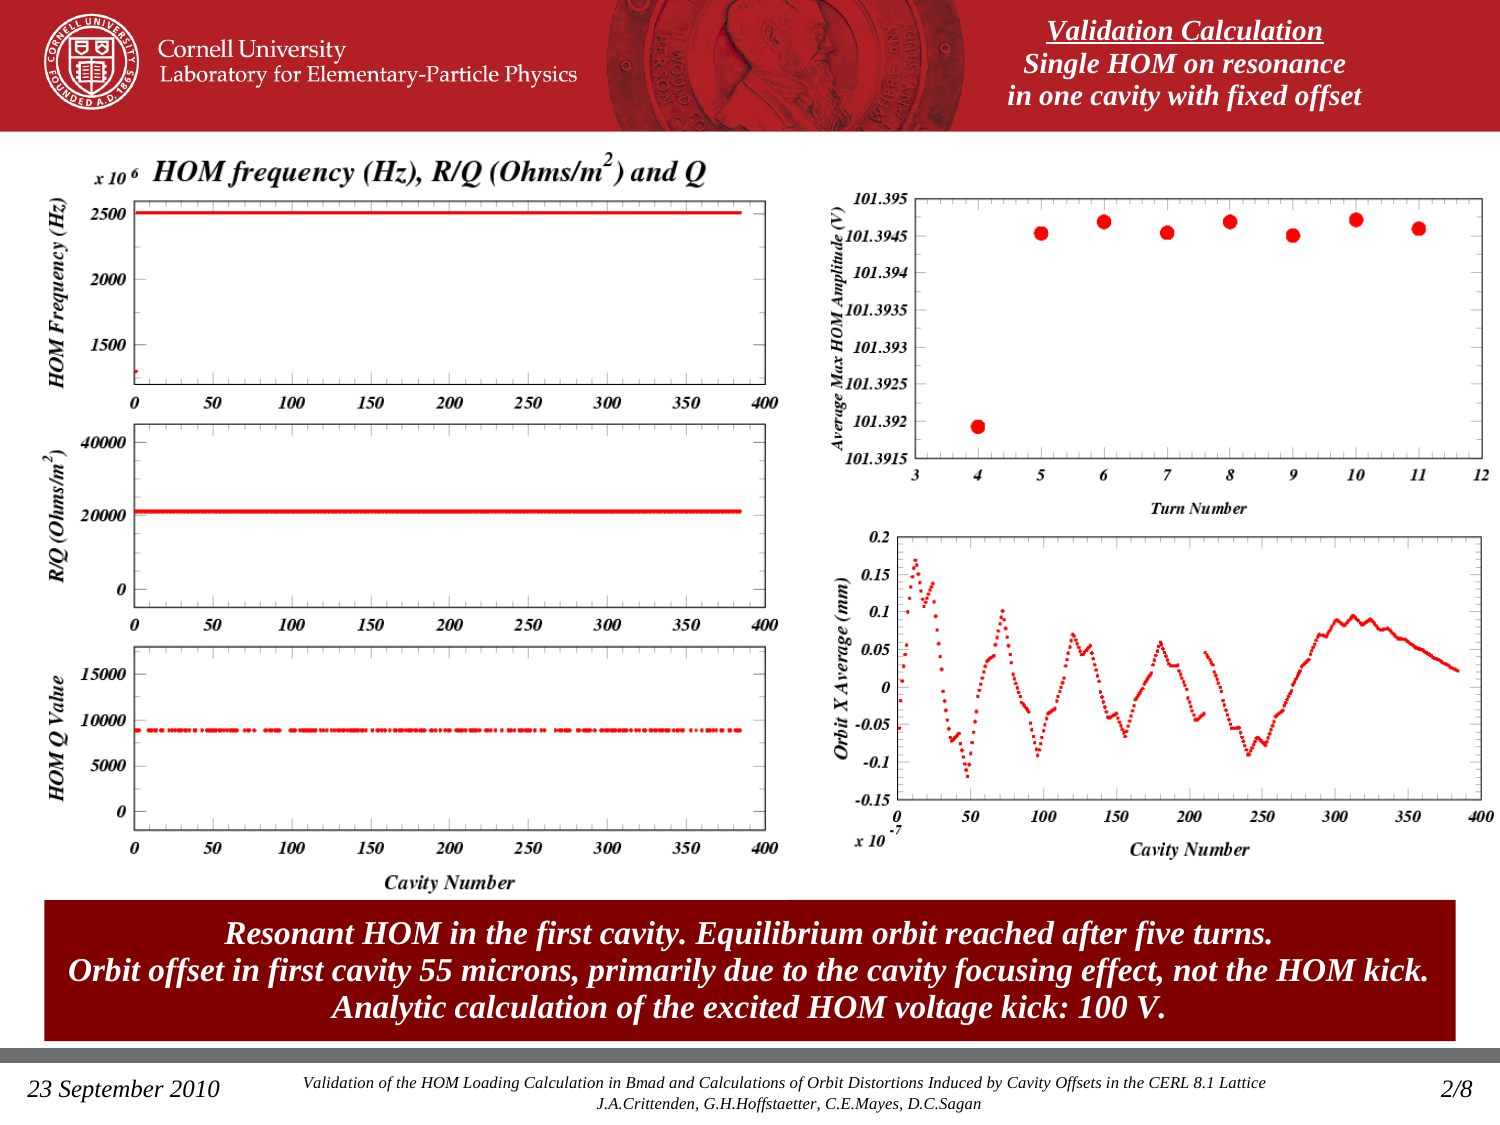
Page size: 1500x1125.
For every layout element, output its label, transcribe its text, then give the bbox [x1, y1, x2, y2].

picture [825, 184, 1500, 864]
picture [37, 149, 788, 901]
text_box Resonant HOM in the first cavity. Equilibrium orbit reached after five turns. Orbit offset in first cavity 55 microns, primarily due to the cavity focusing effect, not the HOM kick. Analytic calculation of the excited HOM voltage kick: 100 V. [44, 899, 1456, 1042]
text_box Validation Calculation Single HOM on resonance in one cavity with fixed offset [937, 14, 1433, 128]
picture [0, 0, 1500, 132]
